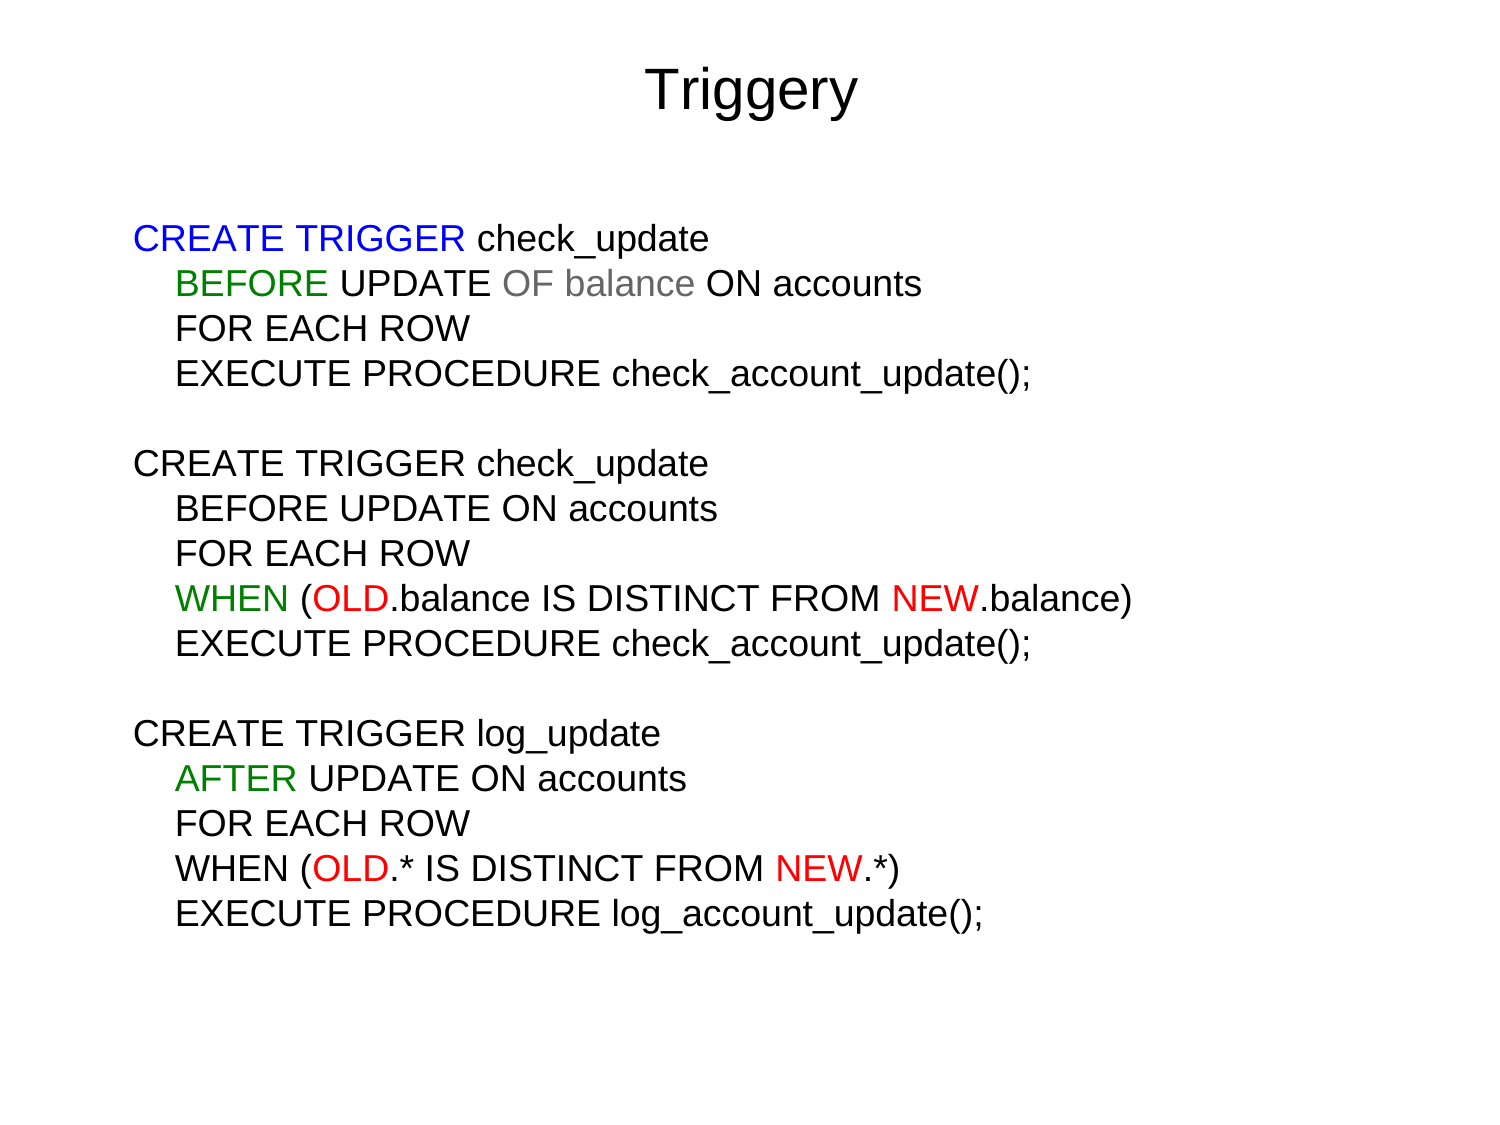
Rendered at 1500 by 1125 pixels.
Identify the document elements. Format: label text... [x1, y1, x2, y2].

title Triggery [76, 29, 1427, 144]
text_box CREATE TRIGGER check_update BEFORE UPDATE OF balance ON accounts FOR EACH ROW EXECUTE PROCEDURE check_account_update(); CREATE TRIGGER check_update BEFORE UPDATE ON accounts FOR EACH ROW WHEN (OLD.balance IS DISTINCT FROM NEW.balance) EXECUTE PROCEDURE check_account_update(); CREATE TRIGGER log_update AFTER UPDATE ON accounts FOR EACH ROW WHEN (OLD.* IS DISTINCT FROM NEW.*) EXECUTE PROCEDURE log_account_update(); [118, 206, 1335, 942]
